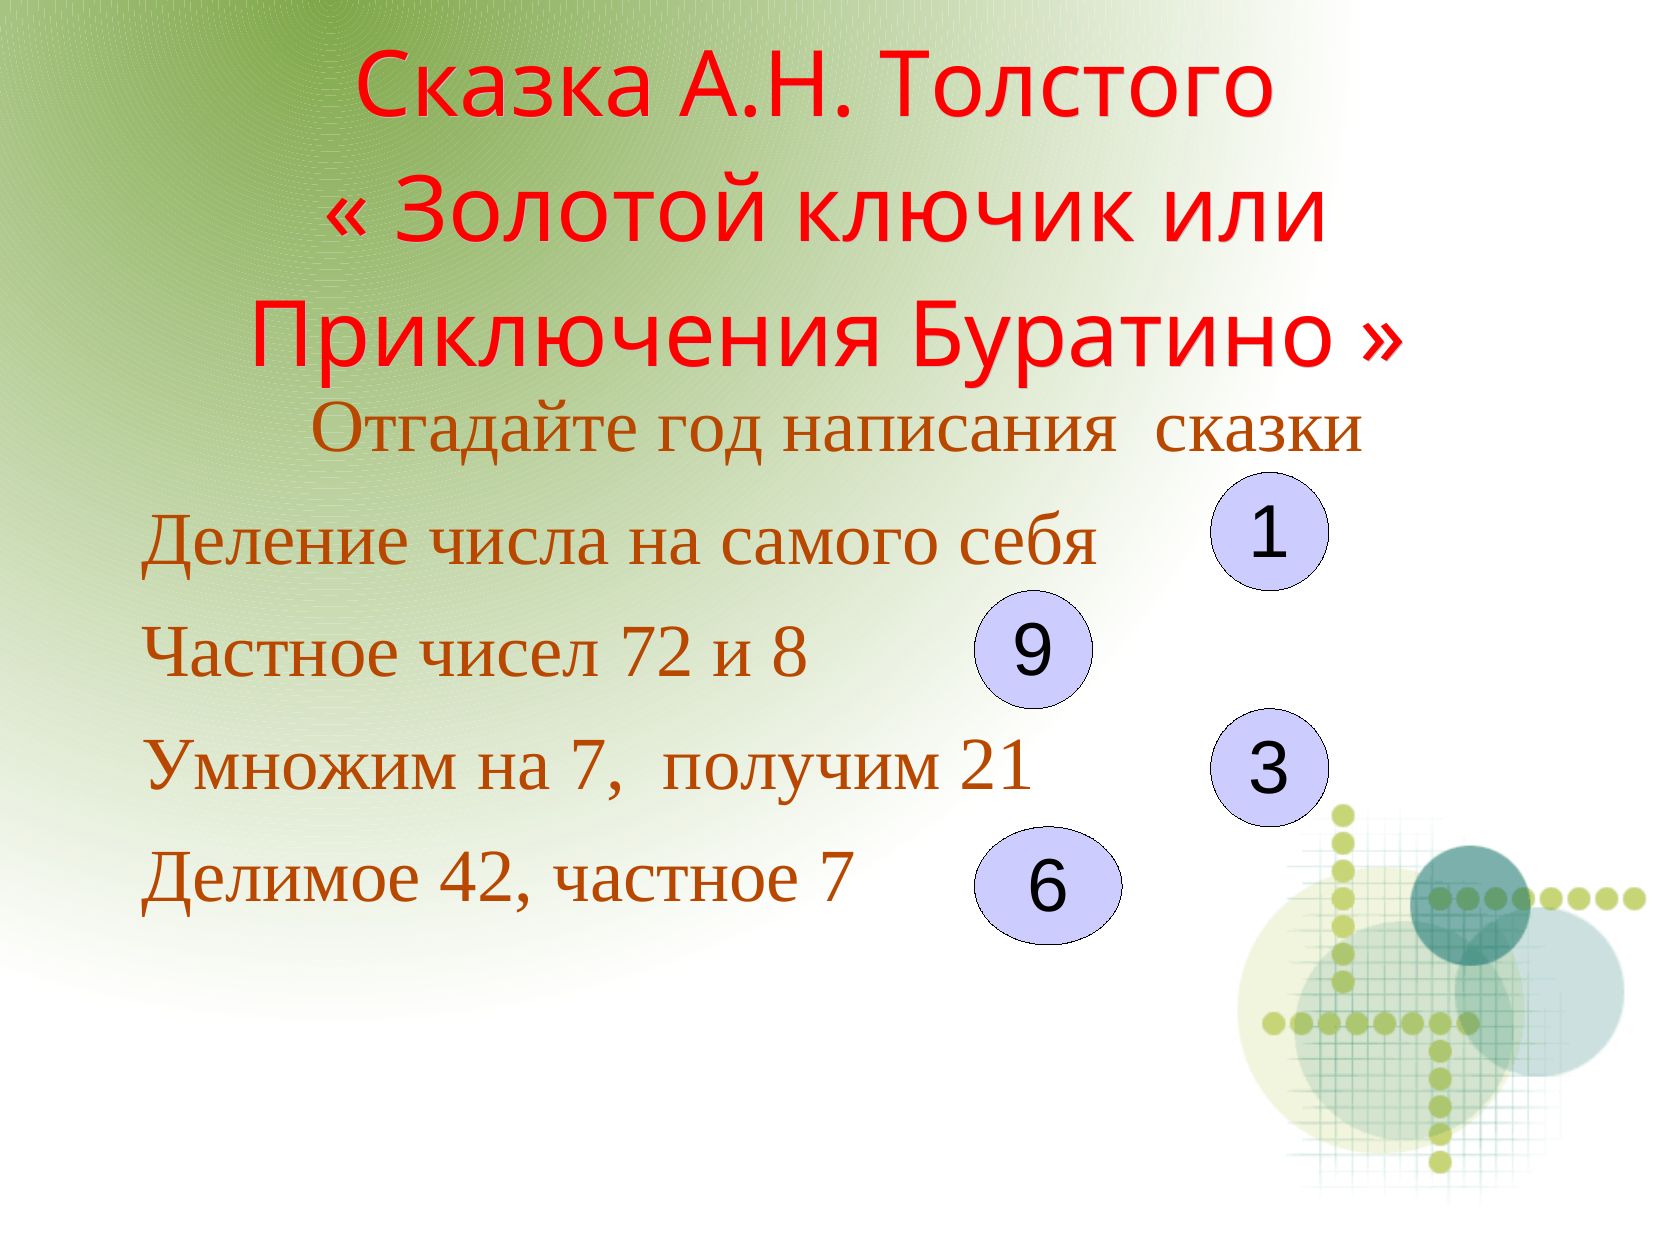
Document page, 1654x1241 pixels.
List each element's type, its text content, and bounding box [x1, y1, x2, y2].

text_box 9 [974, 590, 1093, 709]
picture [1224, 792, 1654, 1211]
text_box 3 [1210, 708, 1329, 827]
title Сказка А.Н. Толстого « Золотой ключик или Приключения Буратино » [121, 40, 1534, 373]
list Отгадайте год написания сказки Деление числа на самого себя Частное чисел 72 и 8 Умножим на 7, получим 21 Делимое 42, частное 7 [123, 385, 1536, 1152]
text_box 1 [1210, 472, 1329, 591]
text_box 6 [974, 826, 1123, 945]
